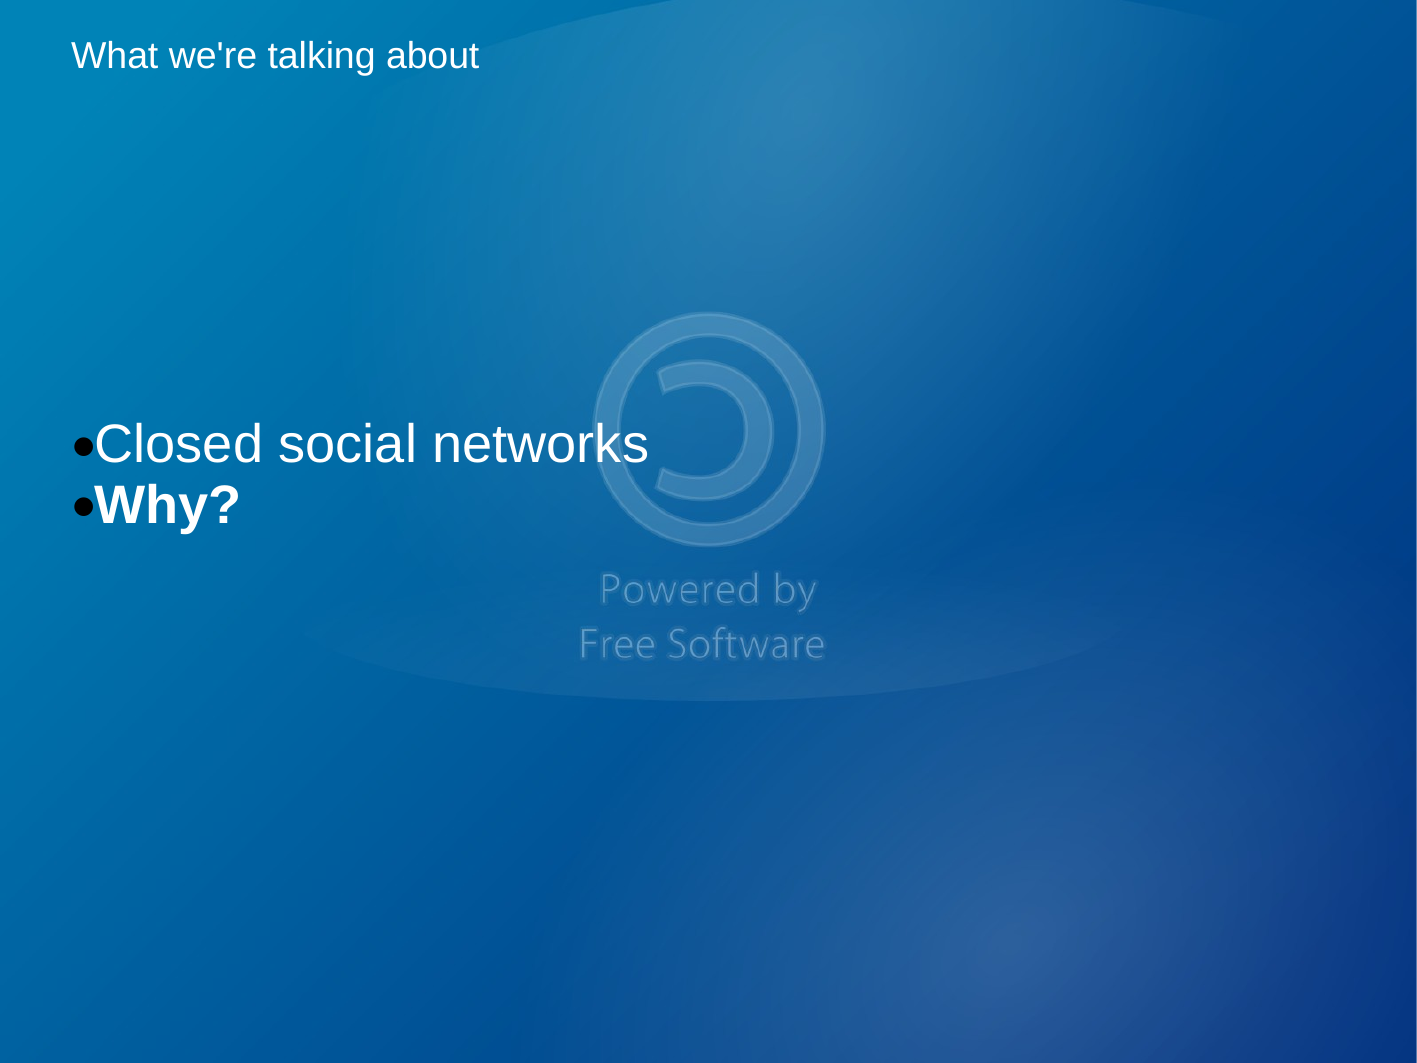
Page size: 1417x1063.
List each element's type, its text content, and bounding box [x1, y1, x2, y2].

text_box Closed social networks Why? [58, 406, 1361, 888]
text_box What we're talking about [56, 27, 1359, 384]
picture [0, 0, 1417, 1063]
